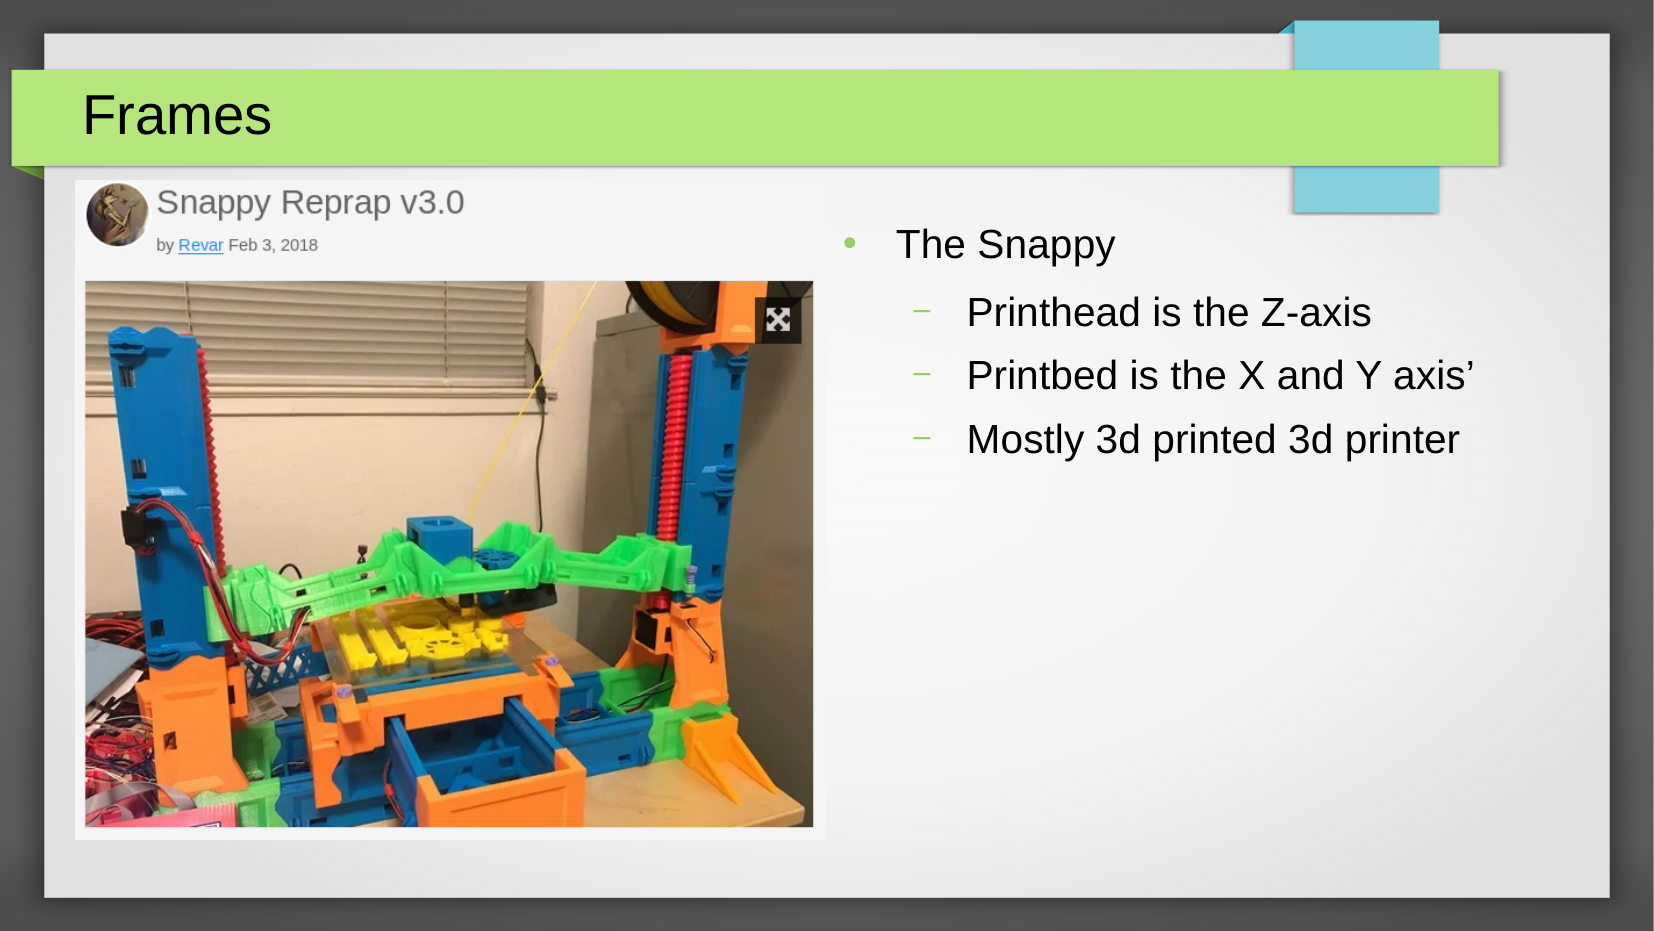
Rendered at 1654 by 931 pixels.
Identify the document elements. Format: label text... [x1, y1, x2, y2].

list The Snappy Printhead is the Z-axis Printbed is the X and Y axis’ Mostly 3d printed 3d printer [826, 221, 1571, 761]
title Frames [82, 70, 1264, 160]
picture [0, 0, 1654, 931]
